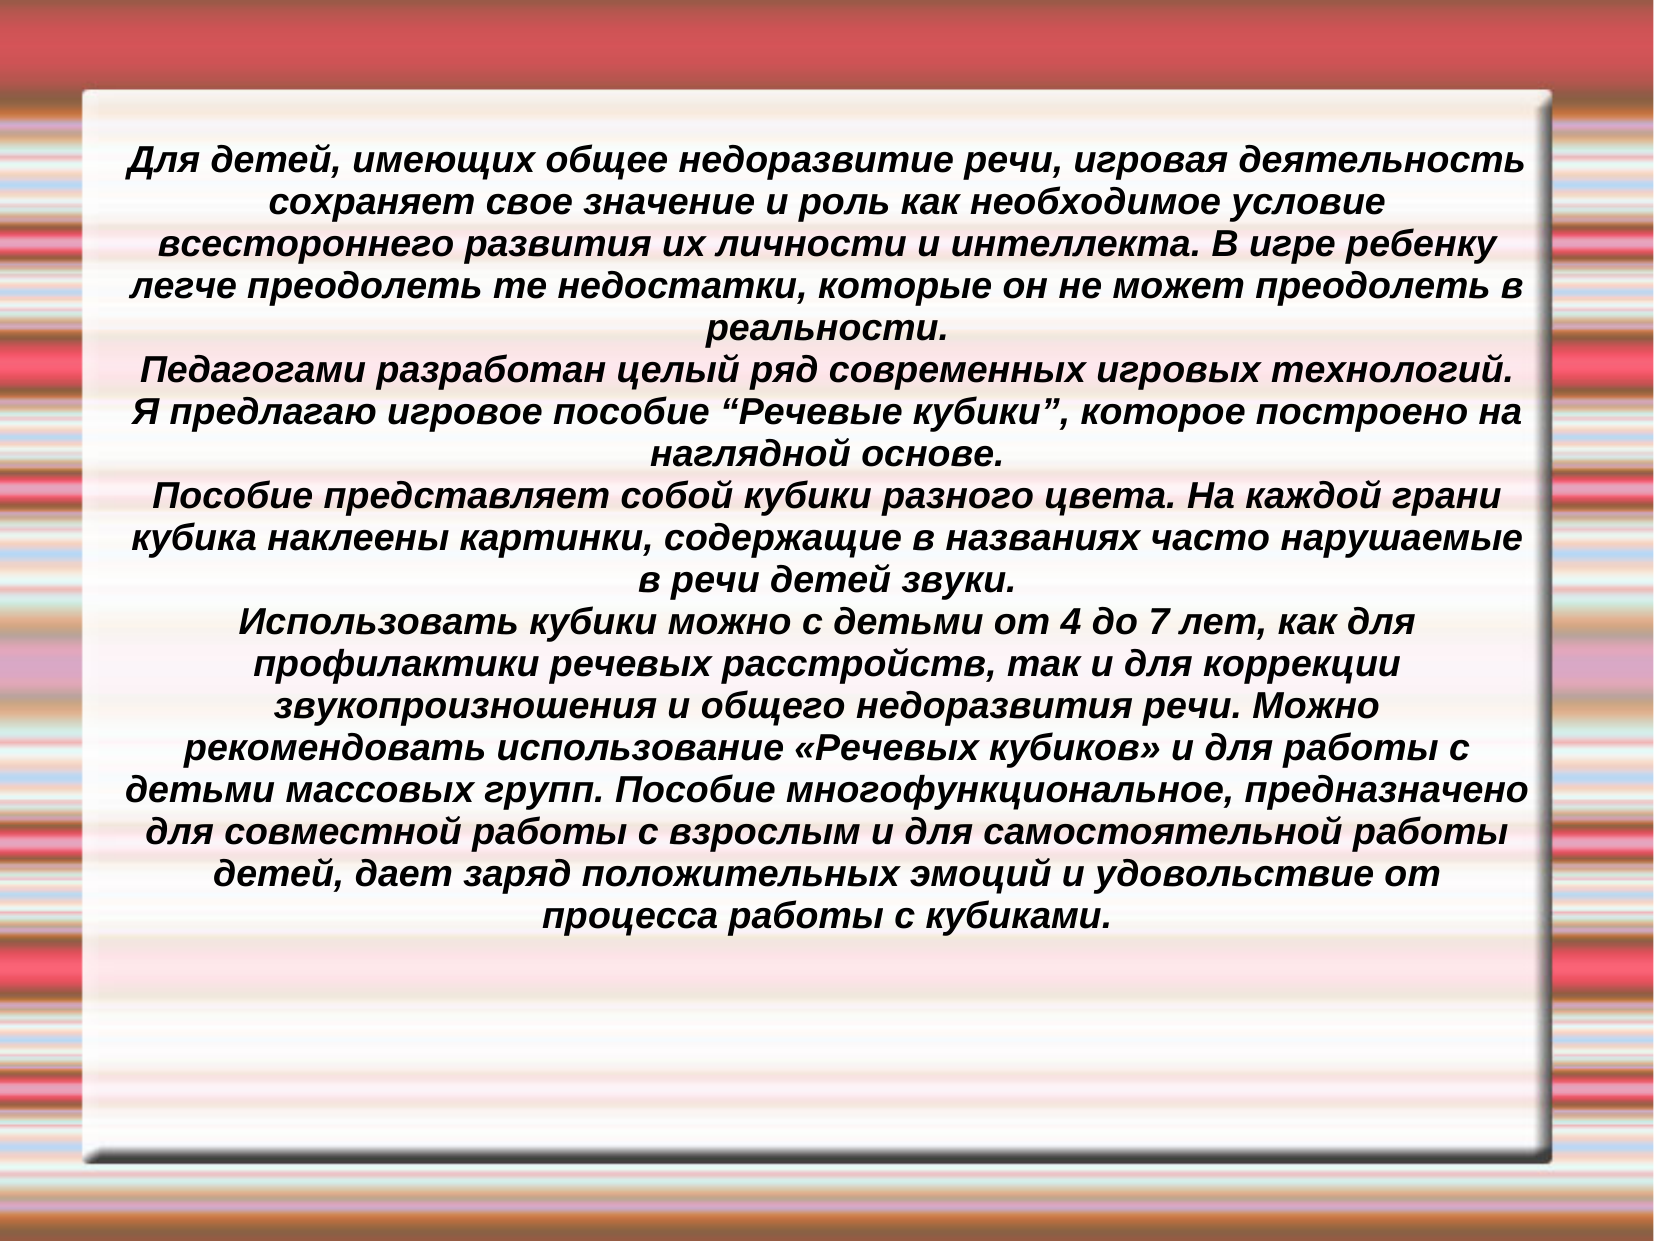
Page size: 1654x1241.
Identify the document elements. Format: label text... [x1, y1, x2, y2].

title Для детей, имеющих общее недоразвитие речи, игровая деятельность сохраняет свое значение и роль как необходимое условие всестороннего развития их личности и интеллекта. В игре ребенку легче преодолеть те недостатки, которые он не может преодолеть в реальности. Педагогами разработан целый ряд современных игровых технологий. Я предлагаю игровое пособие “Речевые кубики”, которое построено на наглядной основе. Пособие представляет собой кубики разного цвета. На каждой грани кубика наклеены картинки, содержащие в названиях часто нарушаемые в речи детей звуки. Использовать кубики можно с детьми от 4 до 7 лет, как для профилактики речевых расстройств, так и для коррекции звукопроизношения и общего недоразвития речи. Можно рекомендовать использование «Речевых кубиков» и для работы с детьми массовых групп. Пособие многофункциональное, предназначено для совместной работы с взрослым и для самостоятельной работы детей, дает заряд положительных эмоций и удовольствие от процесса работы с кубиками. [121, 153, 1534, 922]
picture [0, 0, 1654, 1241]
